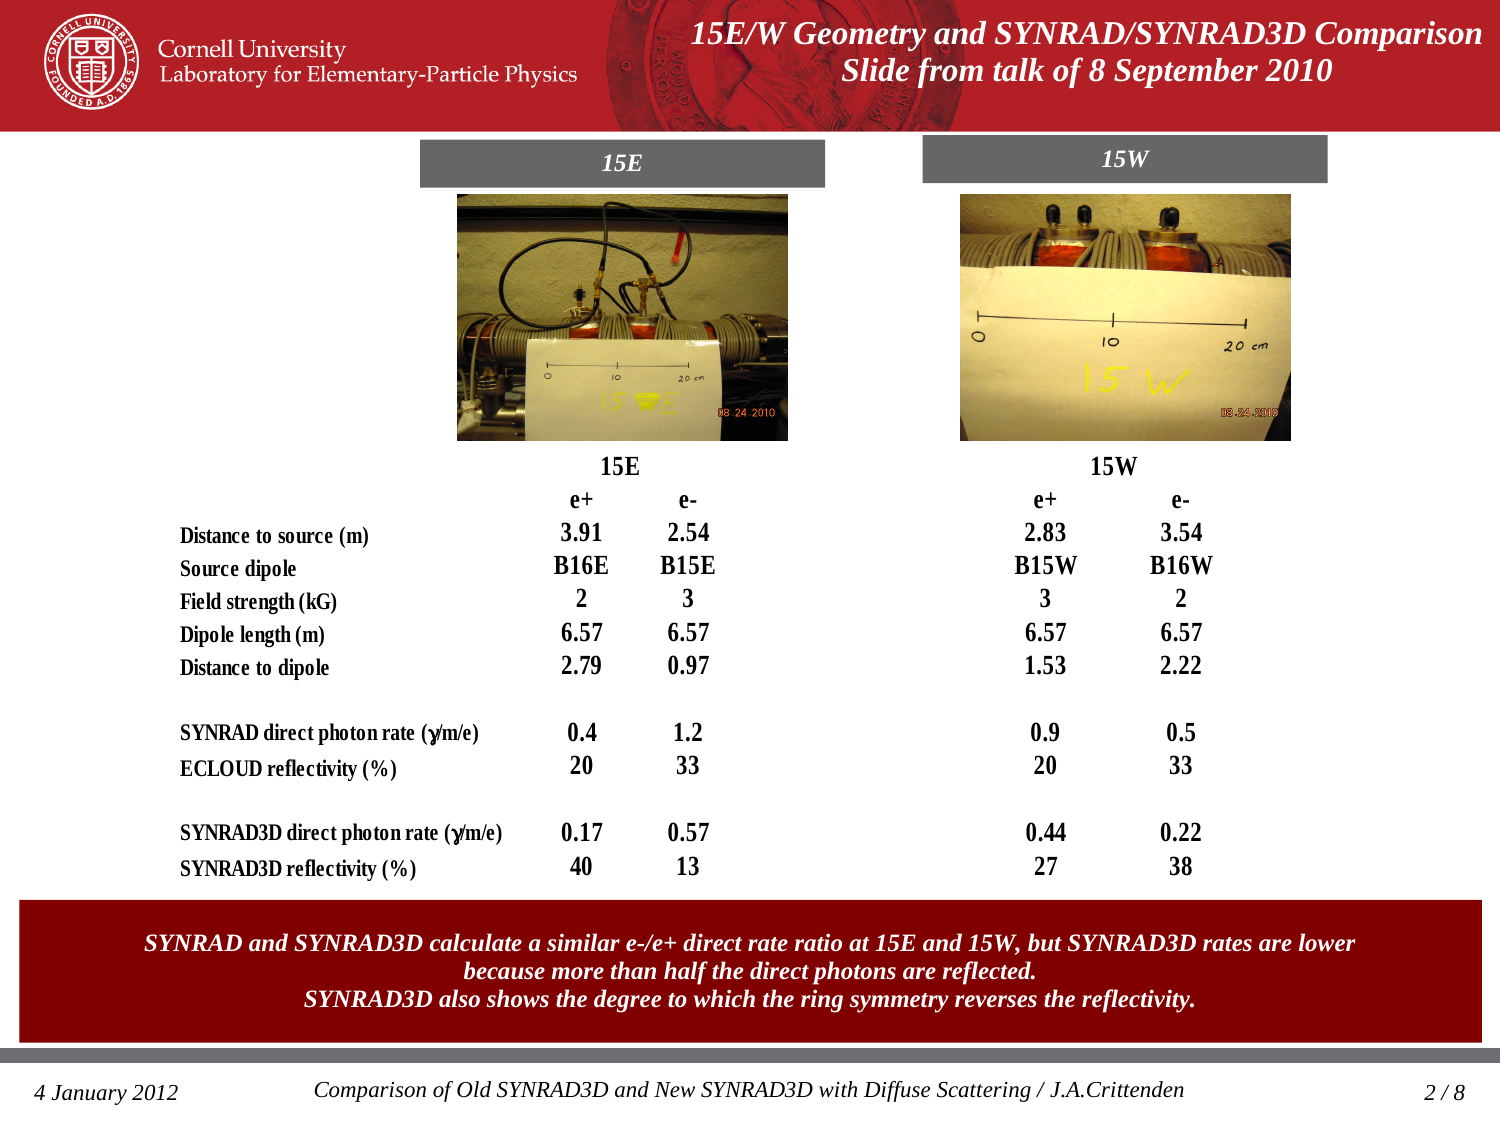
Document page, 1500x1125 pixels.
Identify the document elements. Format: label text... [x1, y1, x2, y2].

picture [457, 194, 788, 442]
picture [0, 0, 1500, 132]
text_box 15E/W Geometry and SYNRAD/SYNRAD3D Comparison Slide from talk of 8 September 2010 [675, 15, 1500, 91]
text_box 15W [922, 135, 1328, 184]
text_box SYNRAD and SYNRAD3D calculate a similar e-/e+ direct rate ratio at 15E and 15W, but SYNRAD3D rates are lower because more than half the direct photons are reflected. SYNRAD3D also shows the degree to which the ring symmetry reverses the reflectivity. [19, 899, 1482, 1043]
text_box 15E [420, 139, 826, 188]
picture [960, 194, 1291, 442]
chart [178, 450, 1252, 886]
